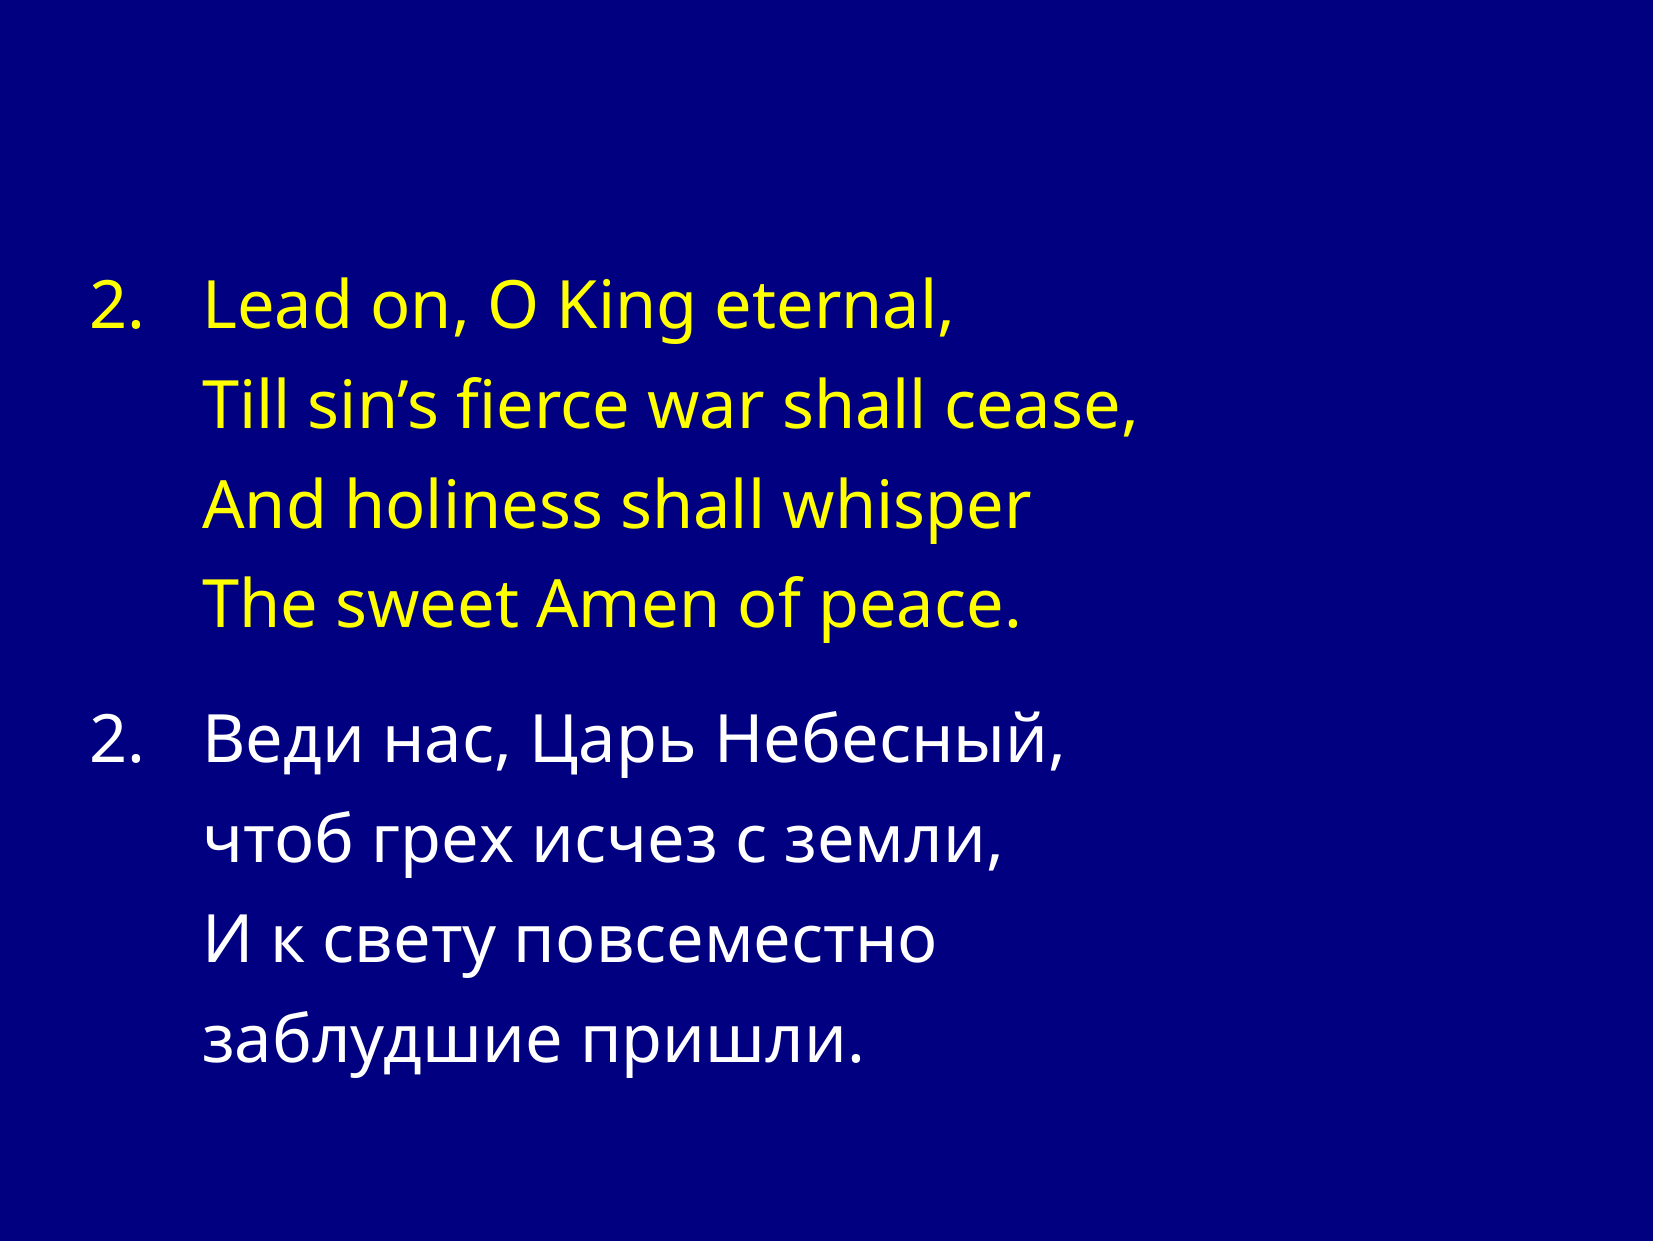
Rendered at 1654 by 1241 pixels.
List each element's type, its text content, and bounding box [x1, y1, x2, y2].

text_box 2. Веди нас, Царь Небесный, чтоб грех исчез с земли, И к свету повсеместно заблудшие пришли. [75, 675, 1576, 1163]
text_box 2. Lead on, O King eternal, Till sin’s fierce war shall cease, And holiness shall whisper The sweet Amen of peace. [75, 150, 1576, 638]
